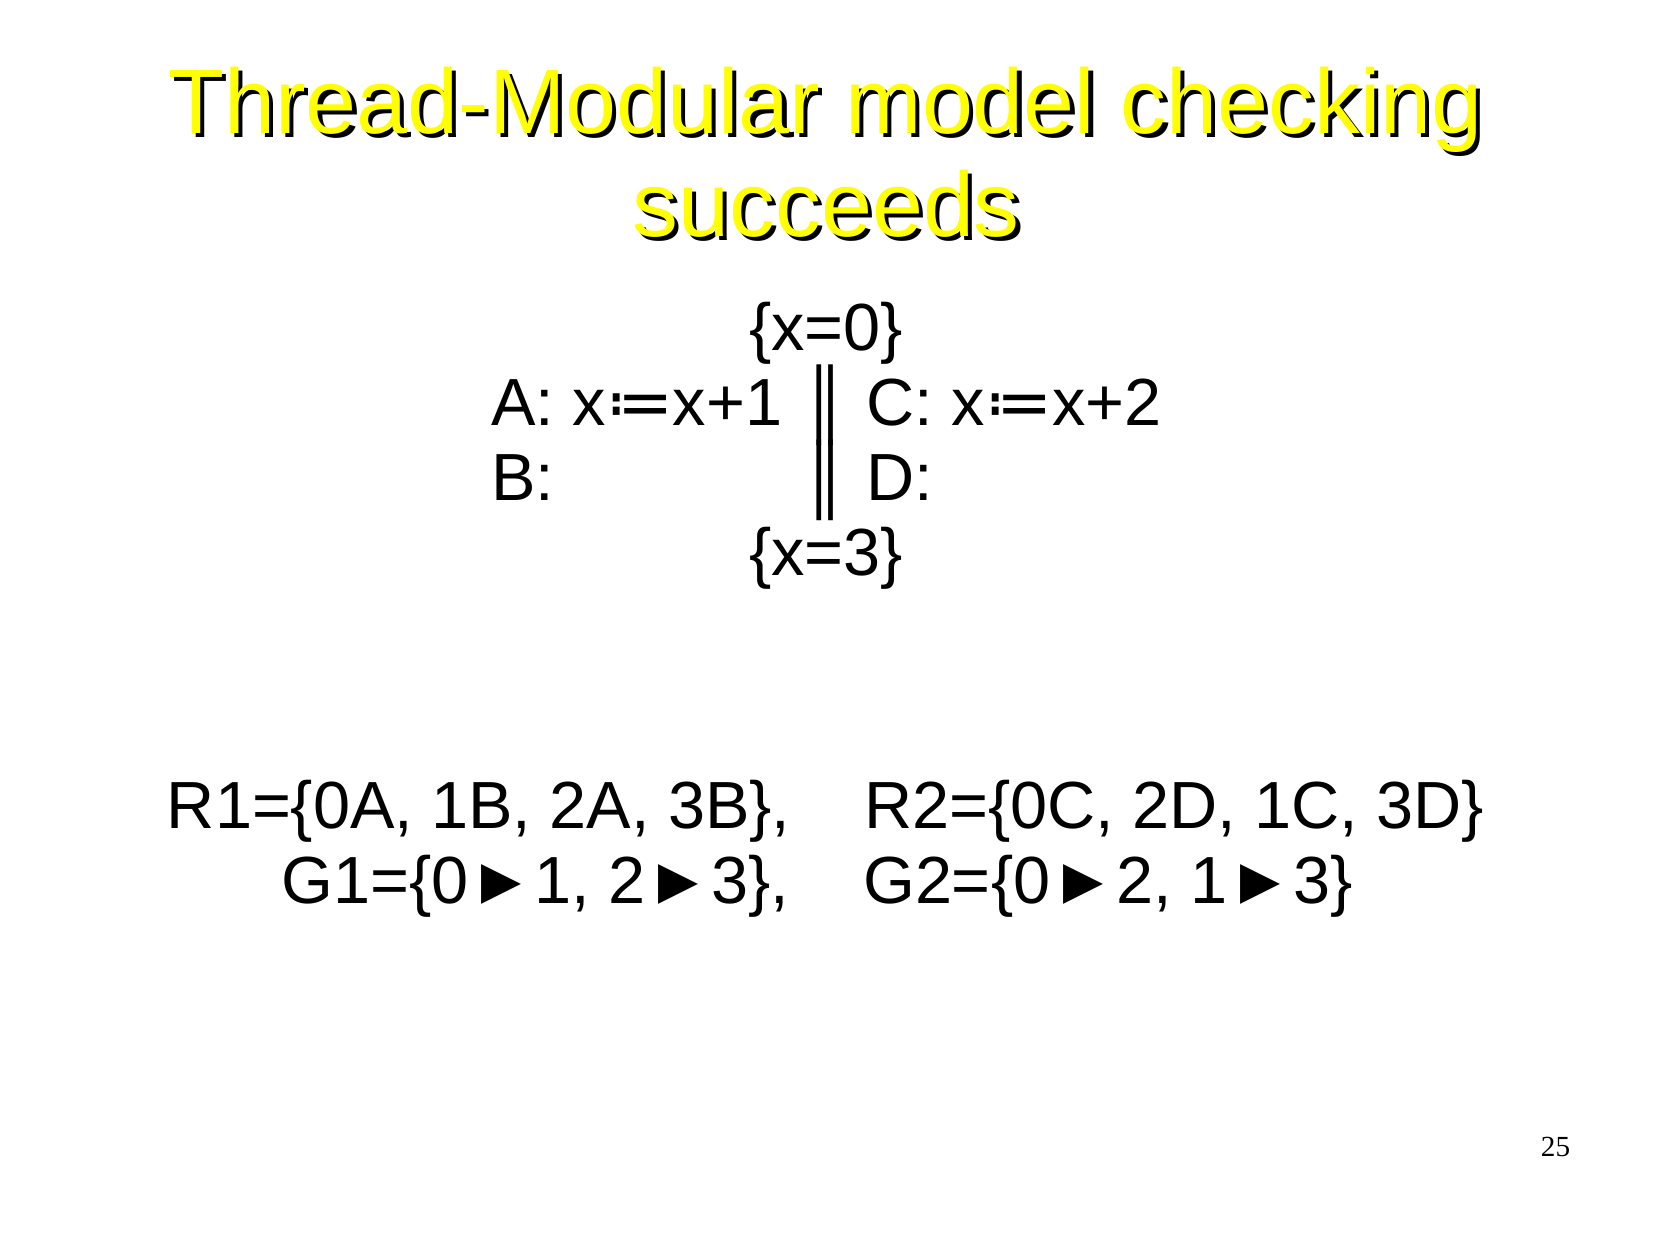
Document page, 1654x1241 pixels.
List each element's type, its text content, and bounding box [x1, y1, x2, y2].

list {x=0} A: x≔x+1 ║ C: x≔x+2 B: ║ D: {x=3} R1={0A, 1B, 2A, 3B}, R2={0C, 2D, 1C, 3D} G1={0►1, 2►3}, G2={0►2, 1►3} [82, 290, 1571, 1109]
title Thread-Modular model checking succeeds [82, 50, 1571, 256]
